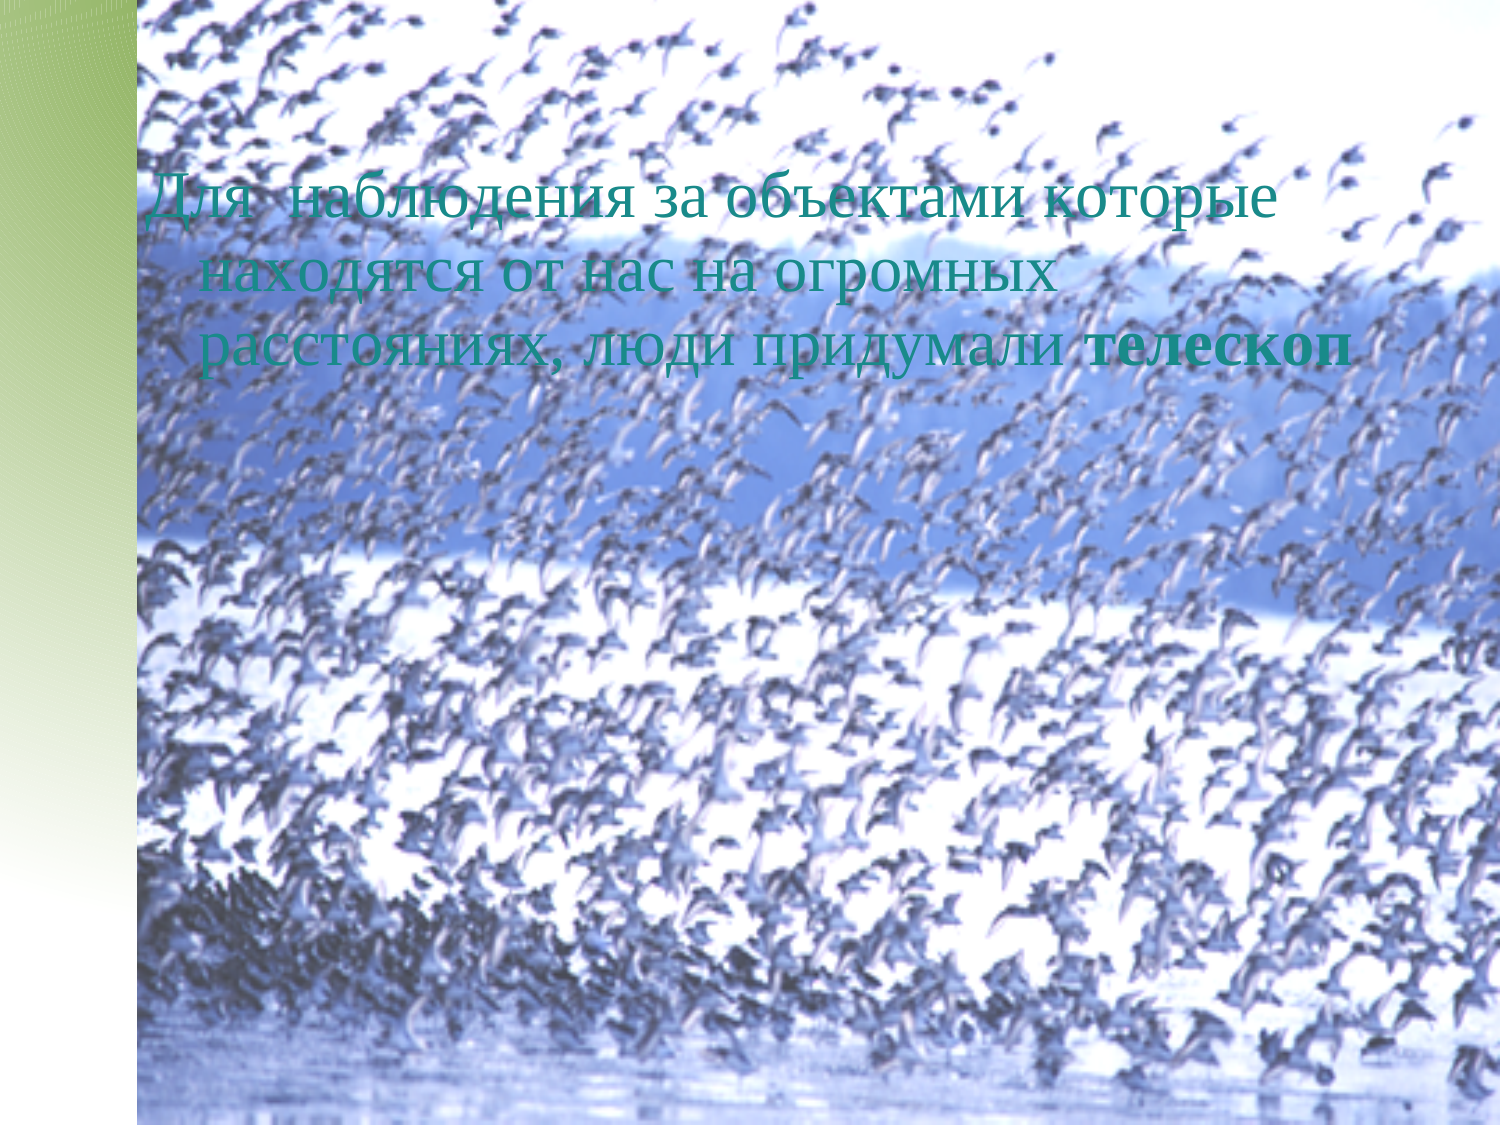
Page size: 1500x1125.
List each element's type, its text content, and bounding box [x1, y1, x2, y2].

list Для наблюдения за объектами которые находятся от нас на огромных расстояниях, люди придумали телескоп [112, 149, 1388, 826]
picture [137, 0, 1500, 1125]
